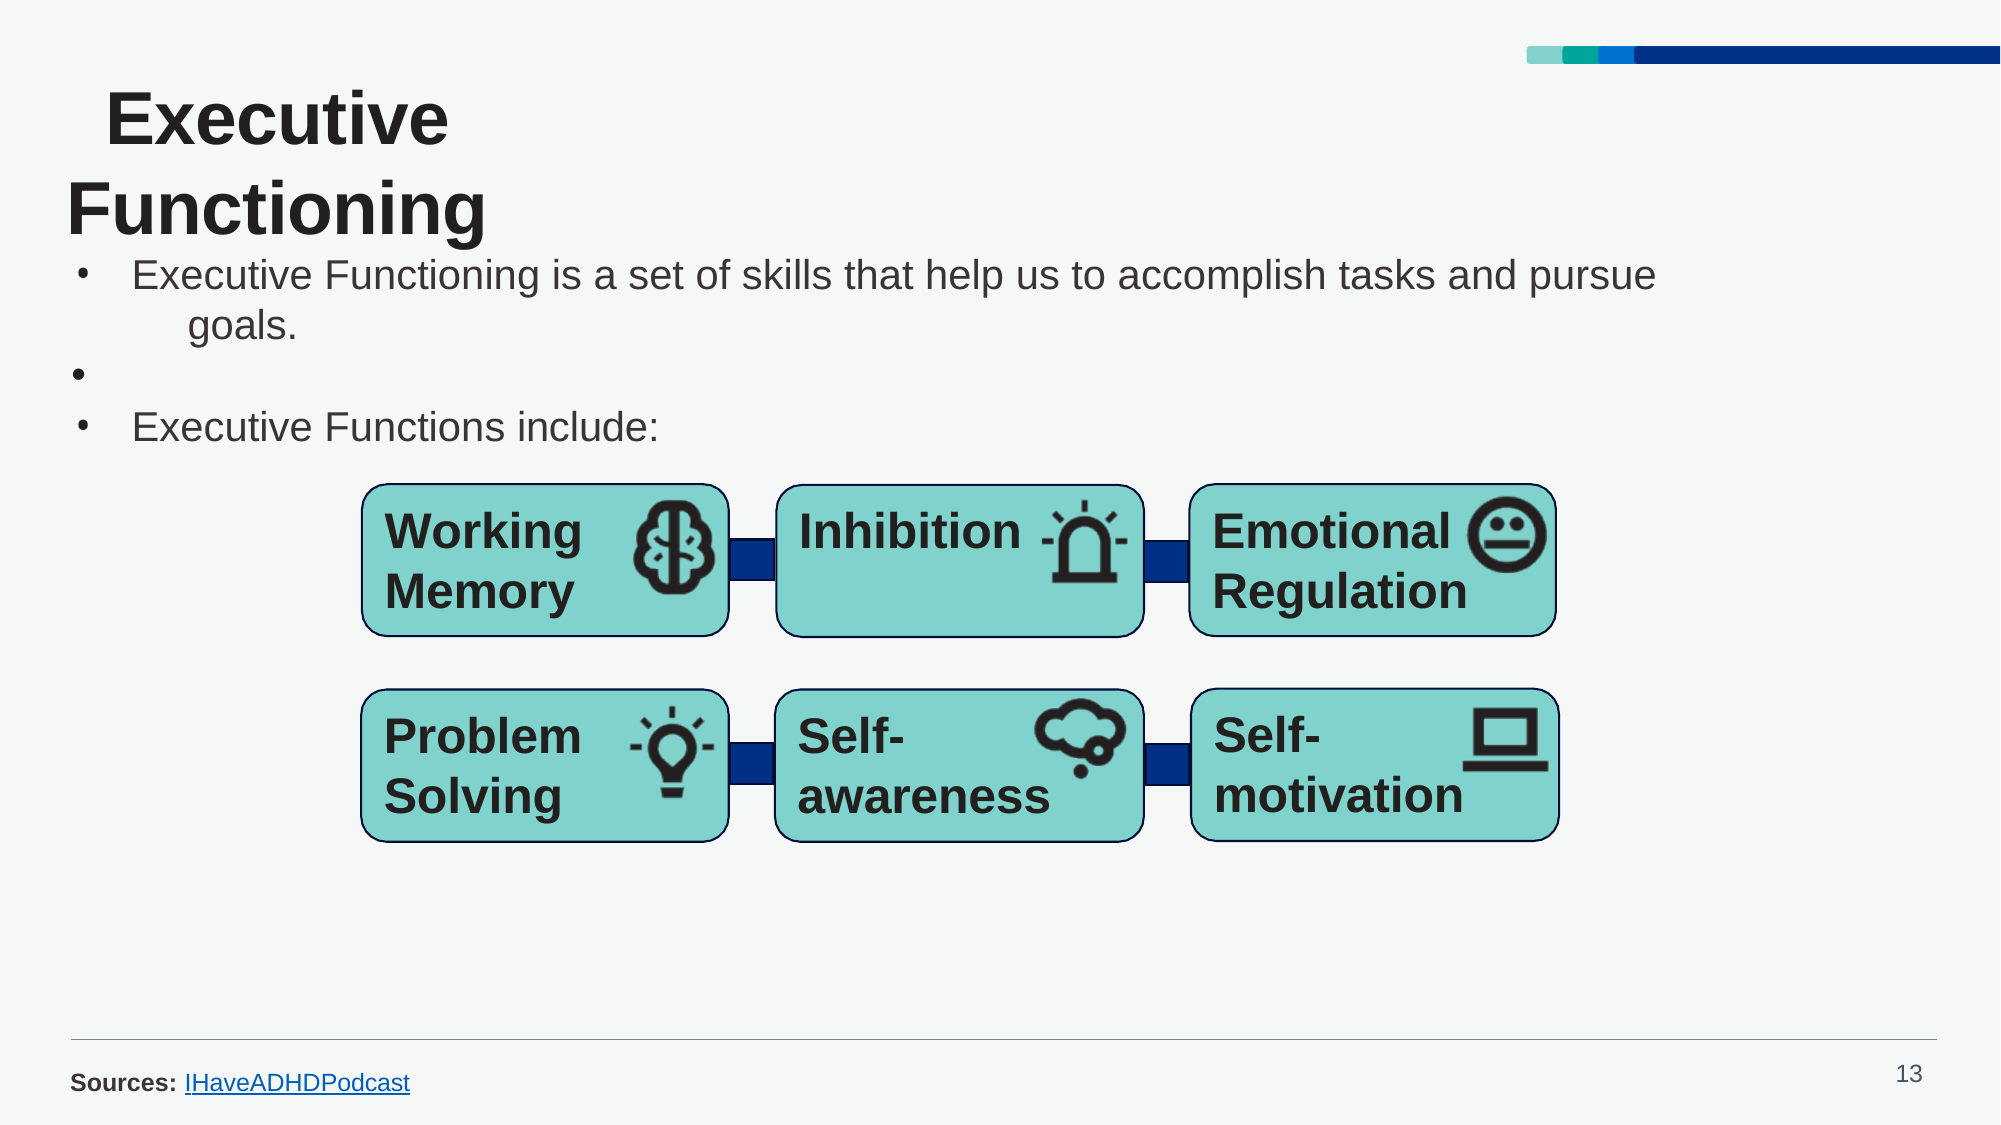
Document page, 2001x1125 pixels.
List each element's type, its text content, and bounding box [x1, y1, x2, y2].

text_box Working Memory [382, 496, 586, 621]
text_box [363, 691, 725, 840]
picture [1428, 459, 1587, 612]
text_box [363, 486, 724, 635]
text_box Self- awareness [795, 701, 1056, 826]
text_box [1153, 745, 1188, 784]
text_box Emotional Regulation [1209, 496, 1473, 621]
title Executive Functioning [64, 67, 853, 162]
text_box [749, 541, 773, 579]
text_box Inhibition [796, 496, 1012, 561]
text_box [744, 744, 772, 783]
picture [1431, 666, 1581, 814]
picture [1012, 476, 1158, 622]
text_box [1889, 1057, 1932, 1091]
text_box [1158, 542, 1187, 581]
text_box Executive Functioning is a set of skills that help us to accomplish tasks and pursue goals. Executive Functions include: [71, 245, 1776, 400]
picture [601, 682, 744, 825]
text_box [1191, 486, 1554, 635]
text_box [1193, 690, 1558, 839]
picture [600, 473, 749, 621]
text_box [778, 486, 1139, 635]
text_box Sources: I Have ADHD Podcast [68, 1067, 433, 1100]
text_box Problem Solving [381, 701, 586, 826]
text_box [776, 691, 1142, 840]
picture [1008, 664, 1153, 809]
text_box Self- motivation [1211, 700, 1469, 825]
